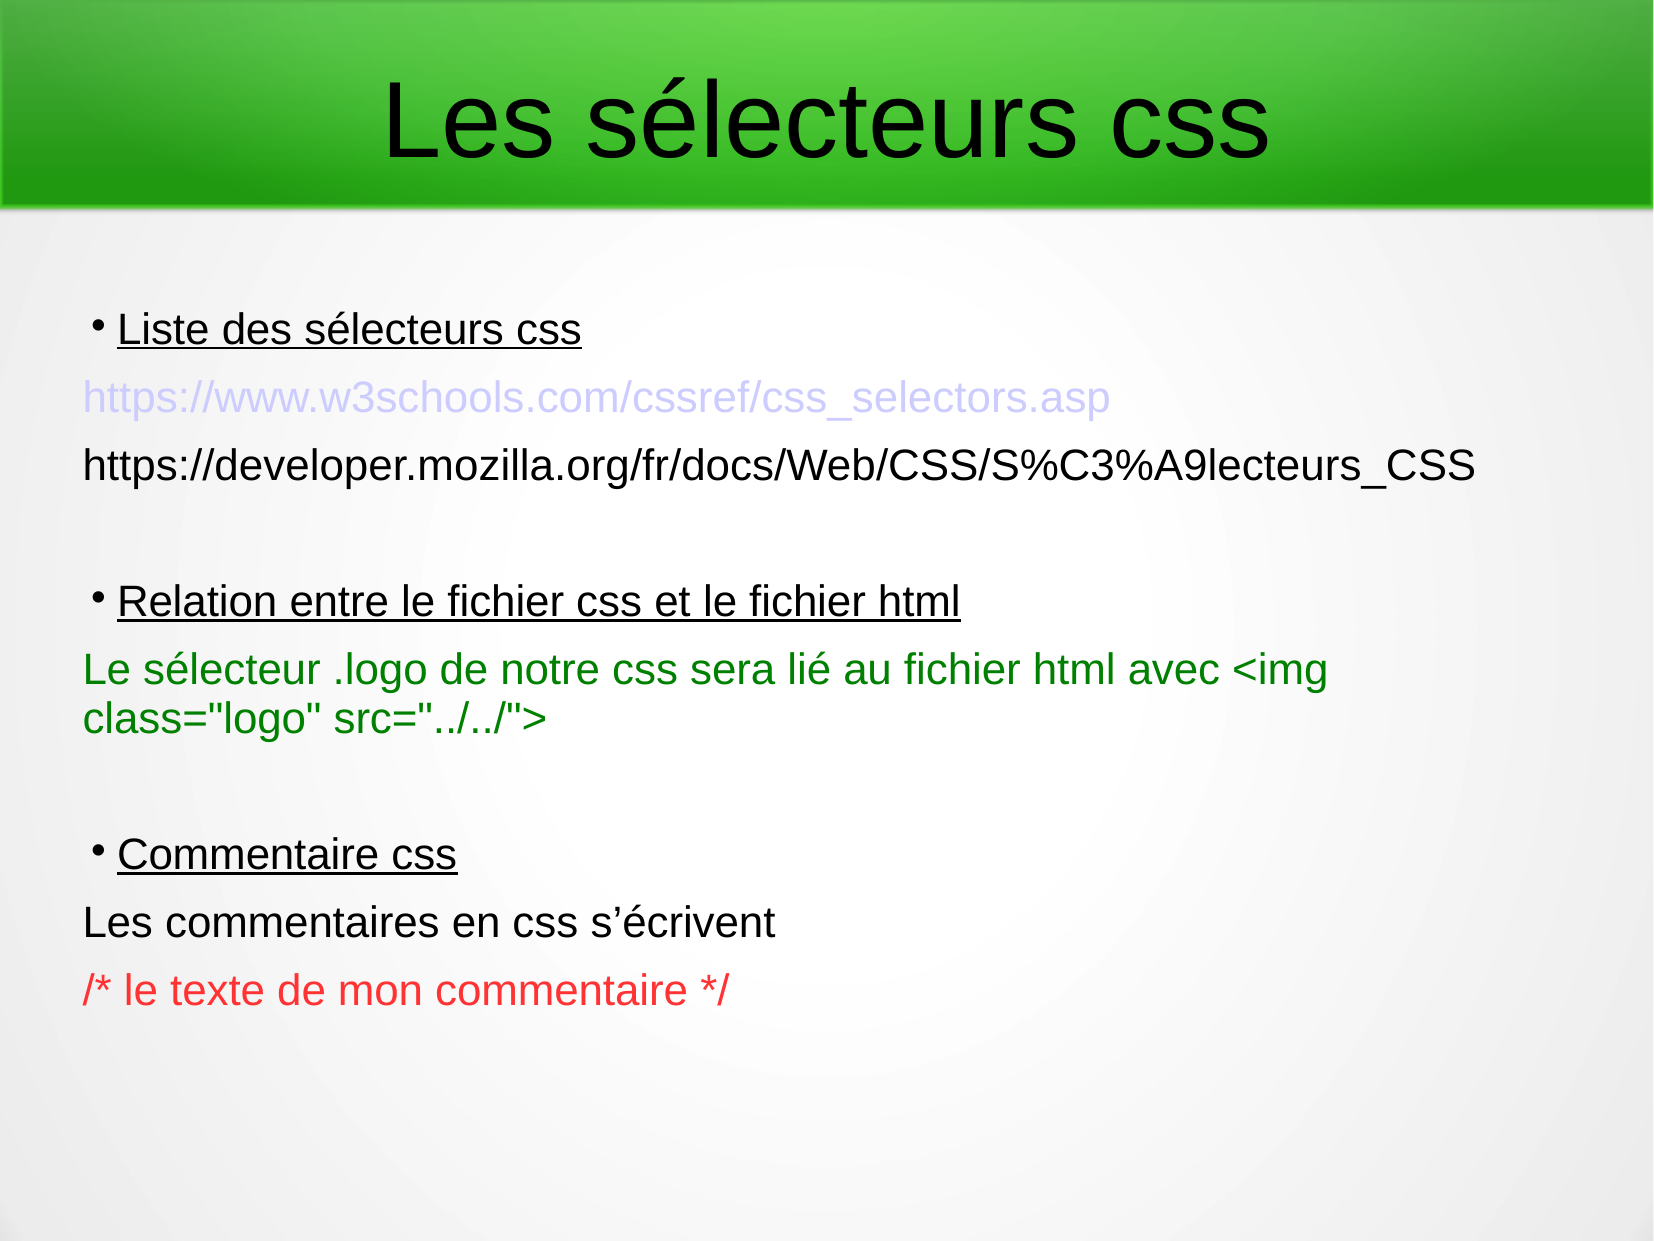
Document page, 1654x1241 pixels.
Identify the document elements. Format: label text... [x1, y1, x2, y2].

picture [0, 0, 1654, 1241]
title Les sélecteurs css [82, 47, 1571, 189]
list Liste des sélecteurs css https://www.w3schools.com/cssref/css_selectors.asp https://developer.mozilla.org/fr/docs/Web/CSS/S%C3%A9lecteurs_CSS Relation entre le fichier css et le fichier html Le sélecteur .logo de notre css sera lié au fichier html avec <img class="logo" src="../../"> Commentaire css Les commentaires en css s’écrivent /* le texte de mon commentaire */ [82, 299, 1571, 1019]
